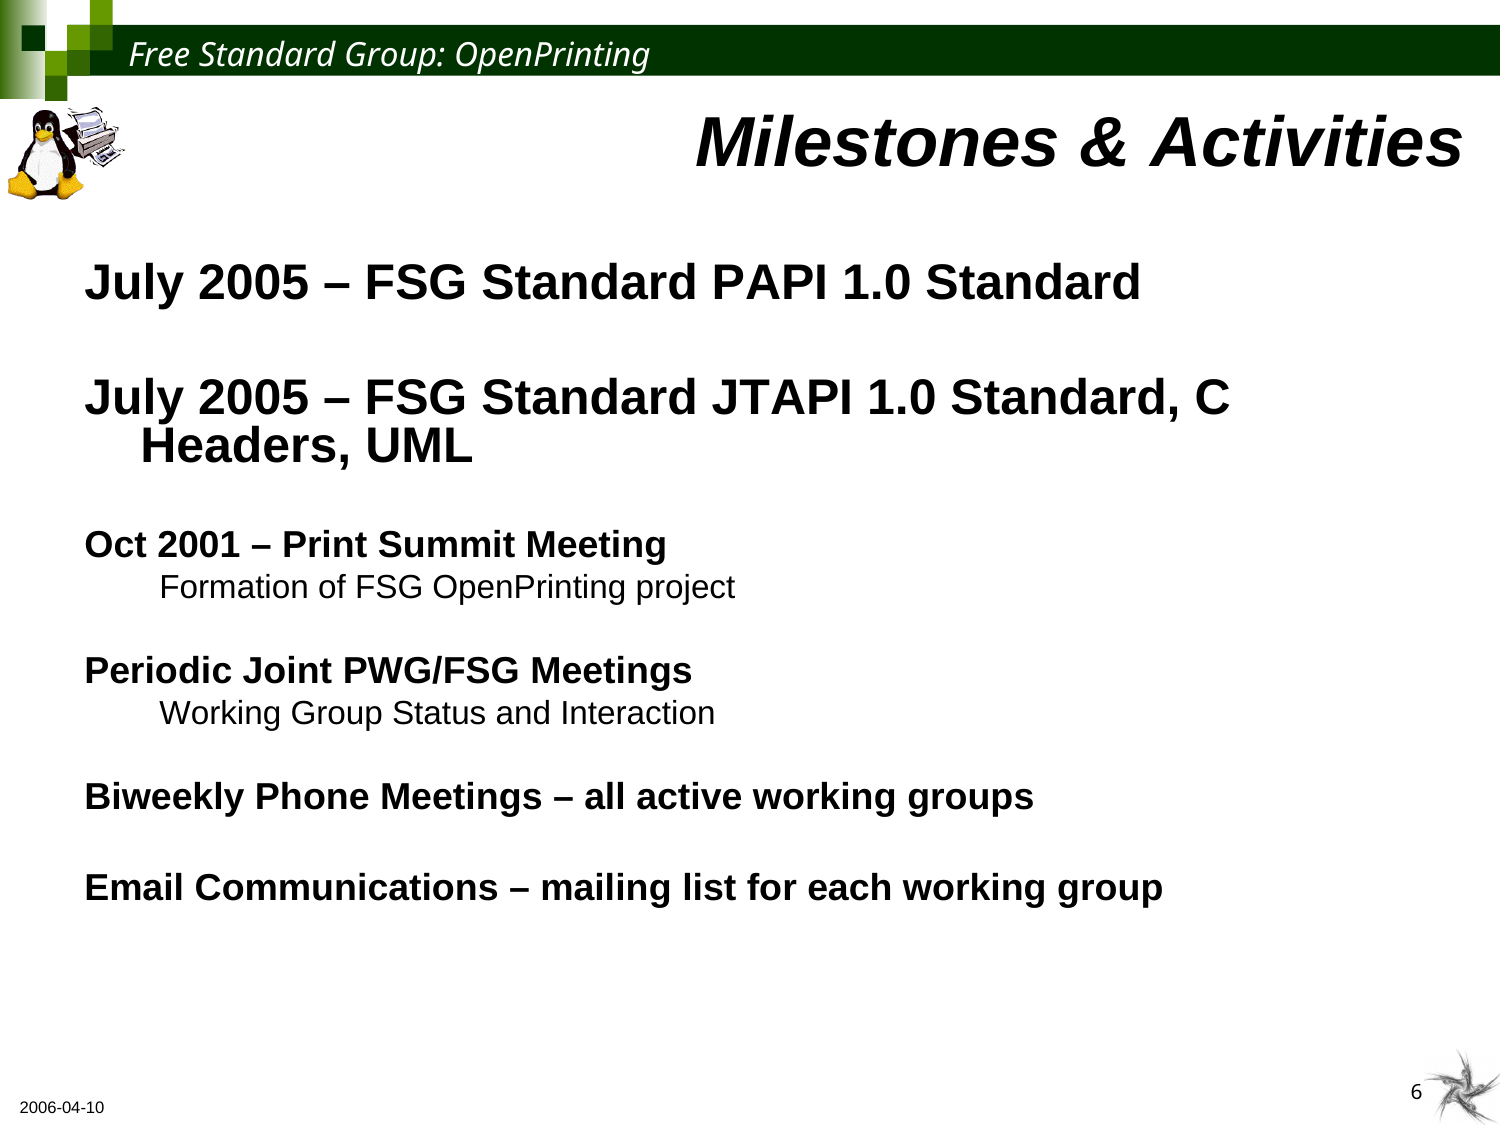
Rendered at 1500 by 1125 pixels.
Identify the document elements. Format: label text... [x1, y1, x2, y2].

title Milestones & Activities [157, 75, 1500, 204]
list July 2005 – FSG Standard PAPI 1.0 Standard July 2005 – FSG Standard JTAPI 1.0 Standard, C Headers, UML Oct 2001 – Print Summit Meeting Formation of FSG OpenPrinting project Periodic Joint PWG/FSG Meetings Working Group Status and Interaction Biweekly Phone Meetings – all active working groups Email Communications – mailing list for each working group [69, 253, 1420, 1086]
picture [1424, 1049, 1500, 1125]
picture [0, 96, 133, 207]
